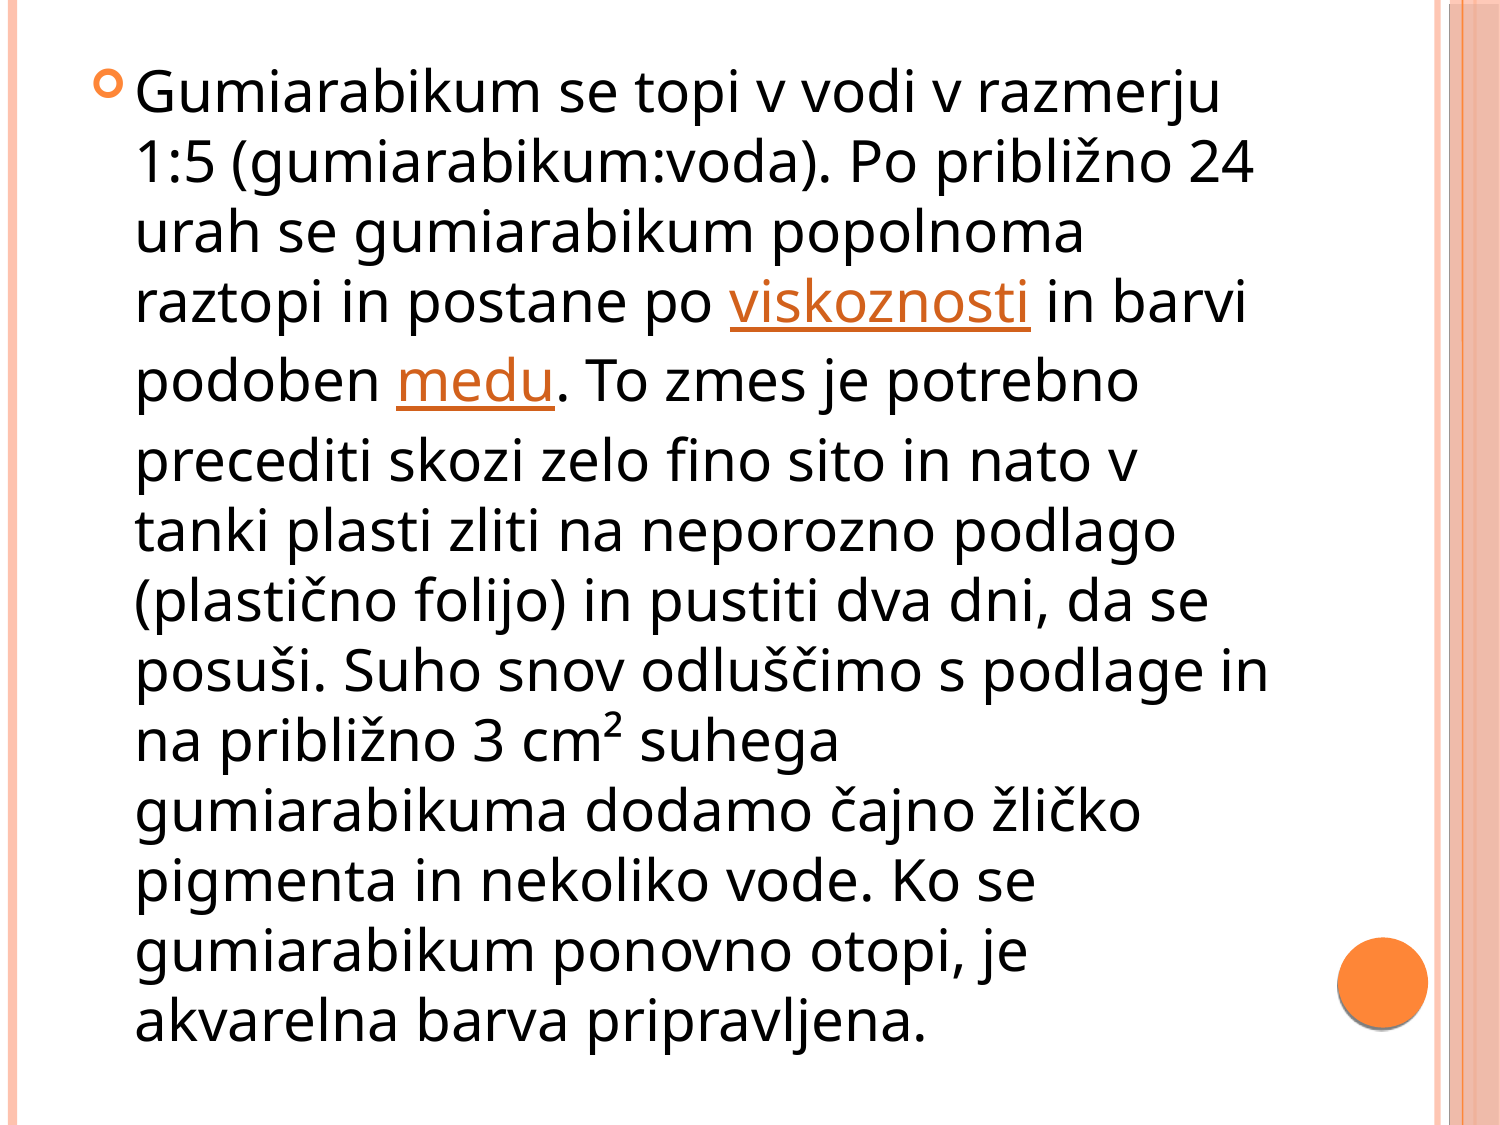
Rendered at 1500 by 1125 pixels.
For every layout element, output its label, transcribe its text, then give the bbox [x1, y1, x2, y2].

list Gumiarabikum se topi v vodi v razmerju 1:5 (gumiarabikum:voda). Po približno 24 urah se gumiarabikum popolnoma raztopi in postane po viskoznosti in barvi podoben medu. To zmes je potrebno precediti skozi zelo fino sito in nato v tanki plasti zliti na neporozno podlago (plastično folijo) in pustiti dva dni, da se posuši. Suho snov odluščimo s podlage in na približno 3 cm² suhega gumiarabikuma dodamo čajno žličko pigmenta in nekoliko vode. Ko se gumiarabikum ponovno otopi, je akvarelna barva pripravljena. [75, 46, 1300, 1062]
